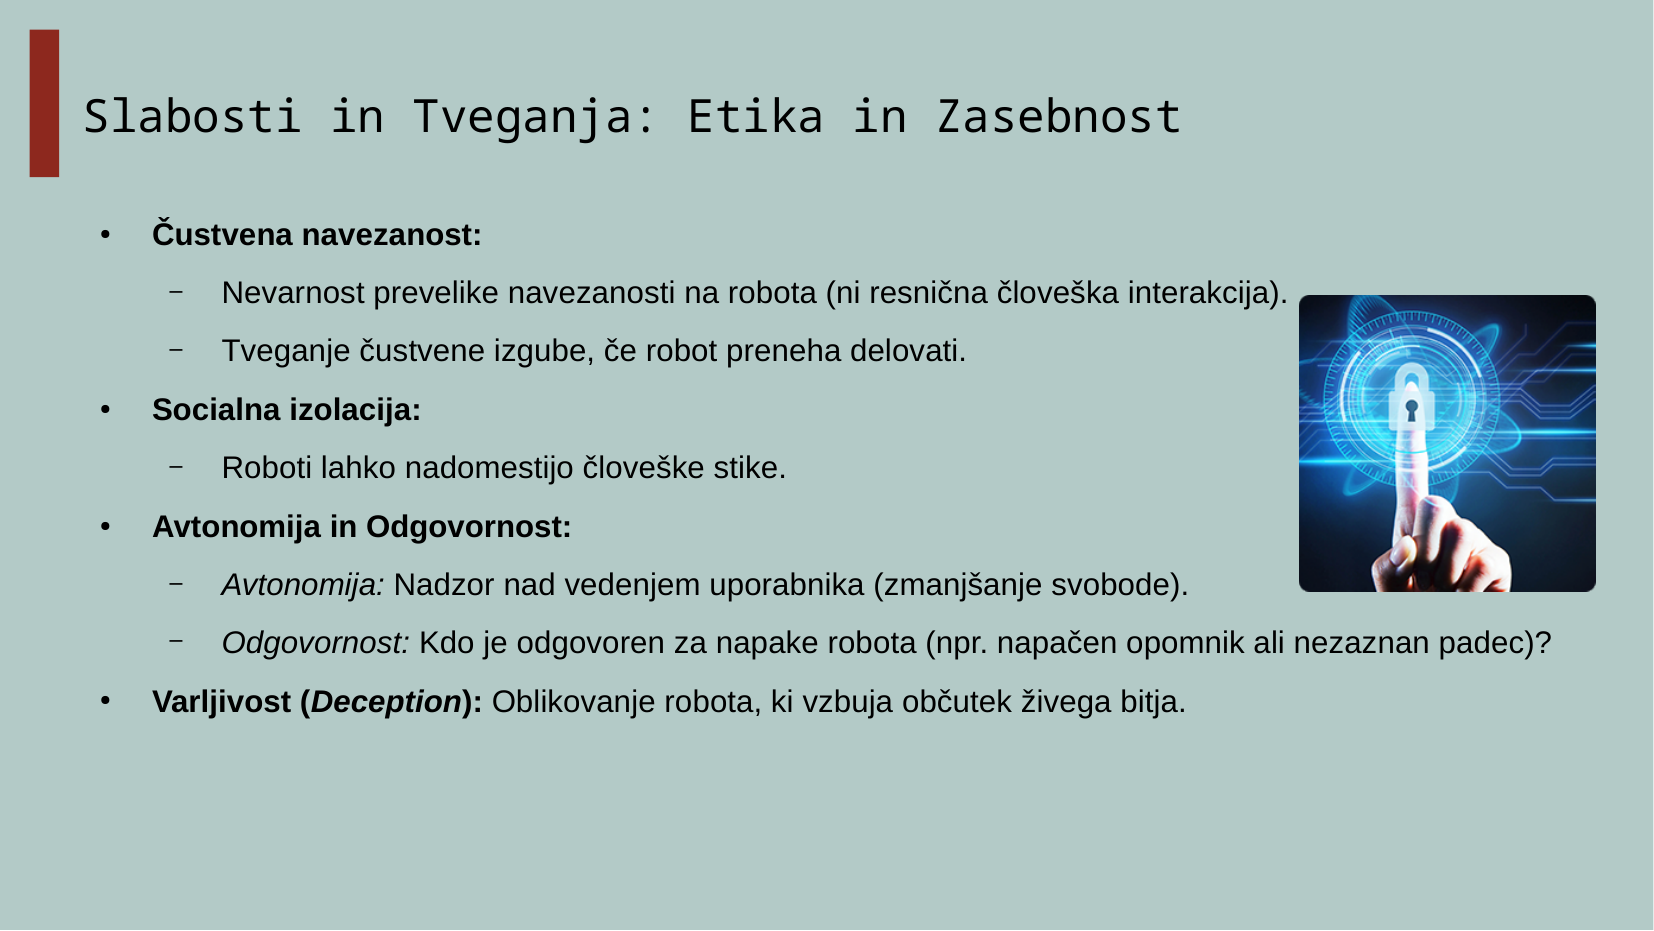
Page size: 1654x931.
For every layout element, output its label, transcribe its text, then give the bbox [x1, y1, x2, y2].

title Slabosti in Tveganja: Etika in Zasebnost [82, 37, 1571, 193]
text_box [29, 29, 60, 178]
list Čustvena navezanost: Nevarnost prevelike navezanosti na robota (ni resnična človeška interakcija). Tveganje čustvene izgube, če robot preneha delovati. Socialna izolacija: Roboti lahko nadomestijo človeške stike. Avtonomija in Odgovornost: Avtonomija: Nadzor nad vedenjem uporabnika (zmanjšanje svobode). Odgovornost: Kdo je odgovoren za napake robota (npr. napačen opomnik ali nezaznan padec)? Varljivost (Deception): Oblikovanje robota, ki vzbuja občutek živega bitja. [82, 217, 1571, 758]
picture [1299, 295, 1596, 592]
